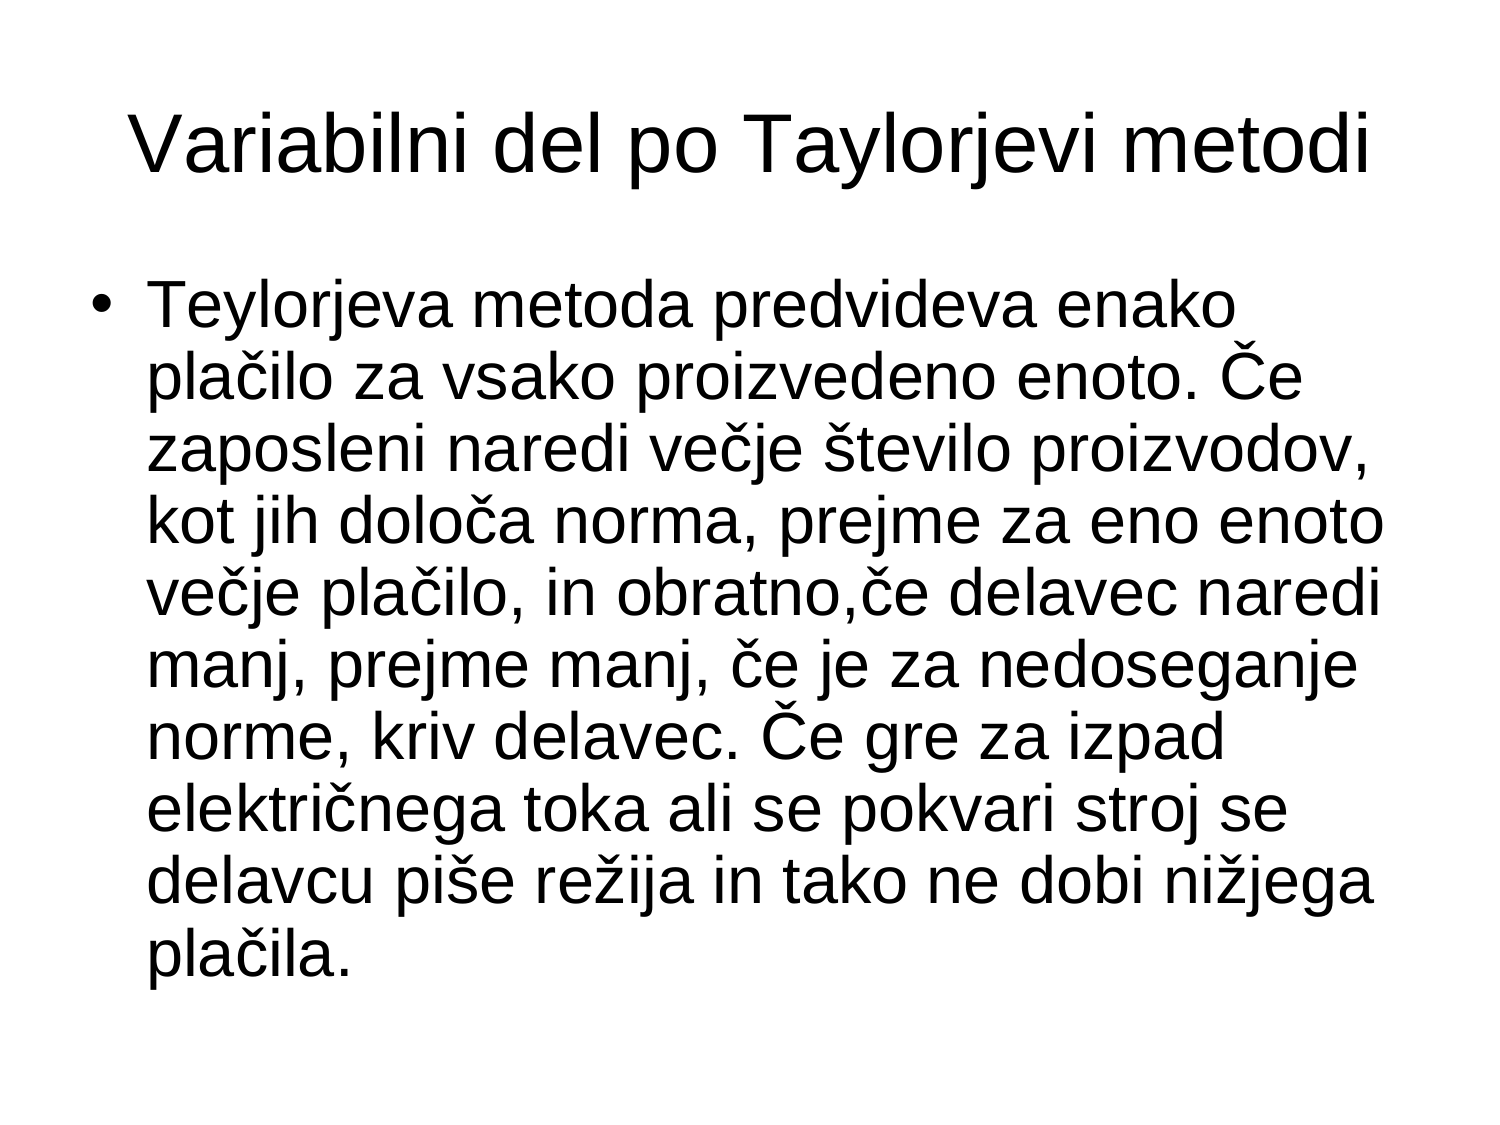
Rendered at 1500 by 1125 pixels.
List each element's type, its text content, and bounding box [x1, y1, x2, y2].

title Variabilni del po Taylorjevi metodi [75, 45, 1426, 233]
list Teylorjeva metoda predvideva enako plačilo za vsako proizvedeno enoto. Če zaposleni naredi večje število proizvodov, kot jih določa norma, prejme za eno enoto večje plačilo, in obratno,če delavec naredi manj, prejme manj, če je za nedoseganje norme, kriv delavec. Če gre za izpad električnega toka ali se pokvari stroj se delavcu piše režija in tako ne dobi nižjega plačila. [75, 262, 1426, 1006]
